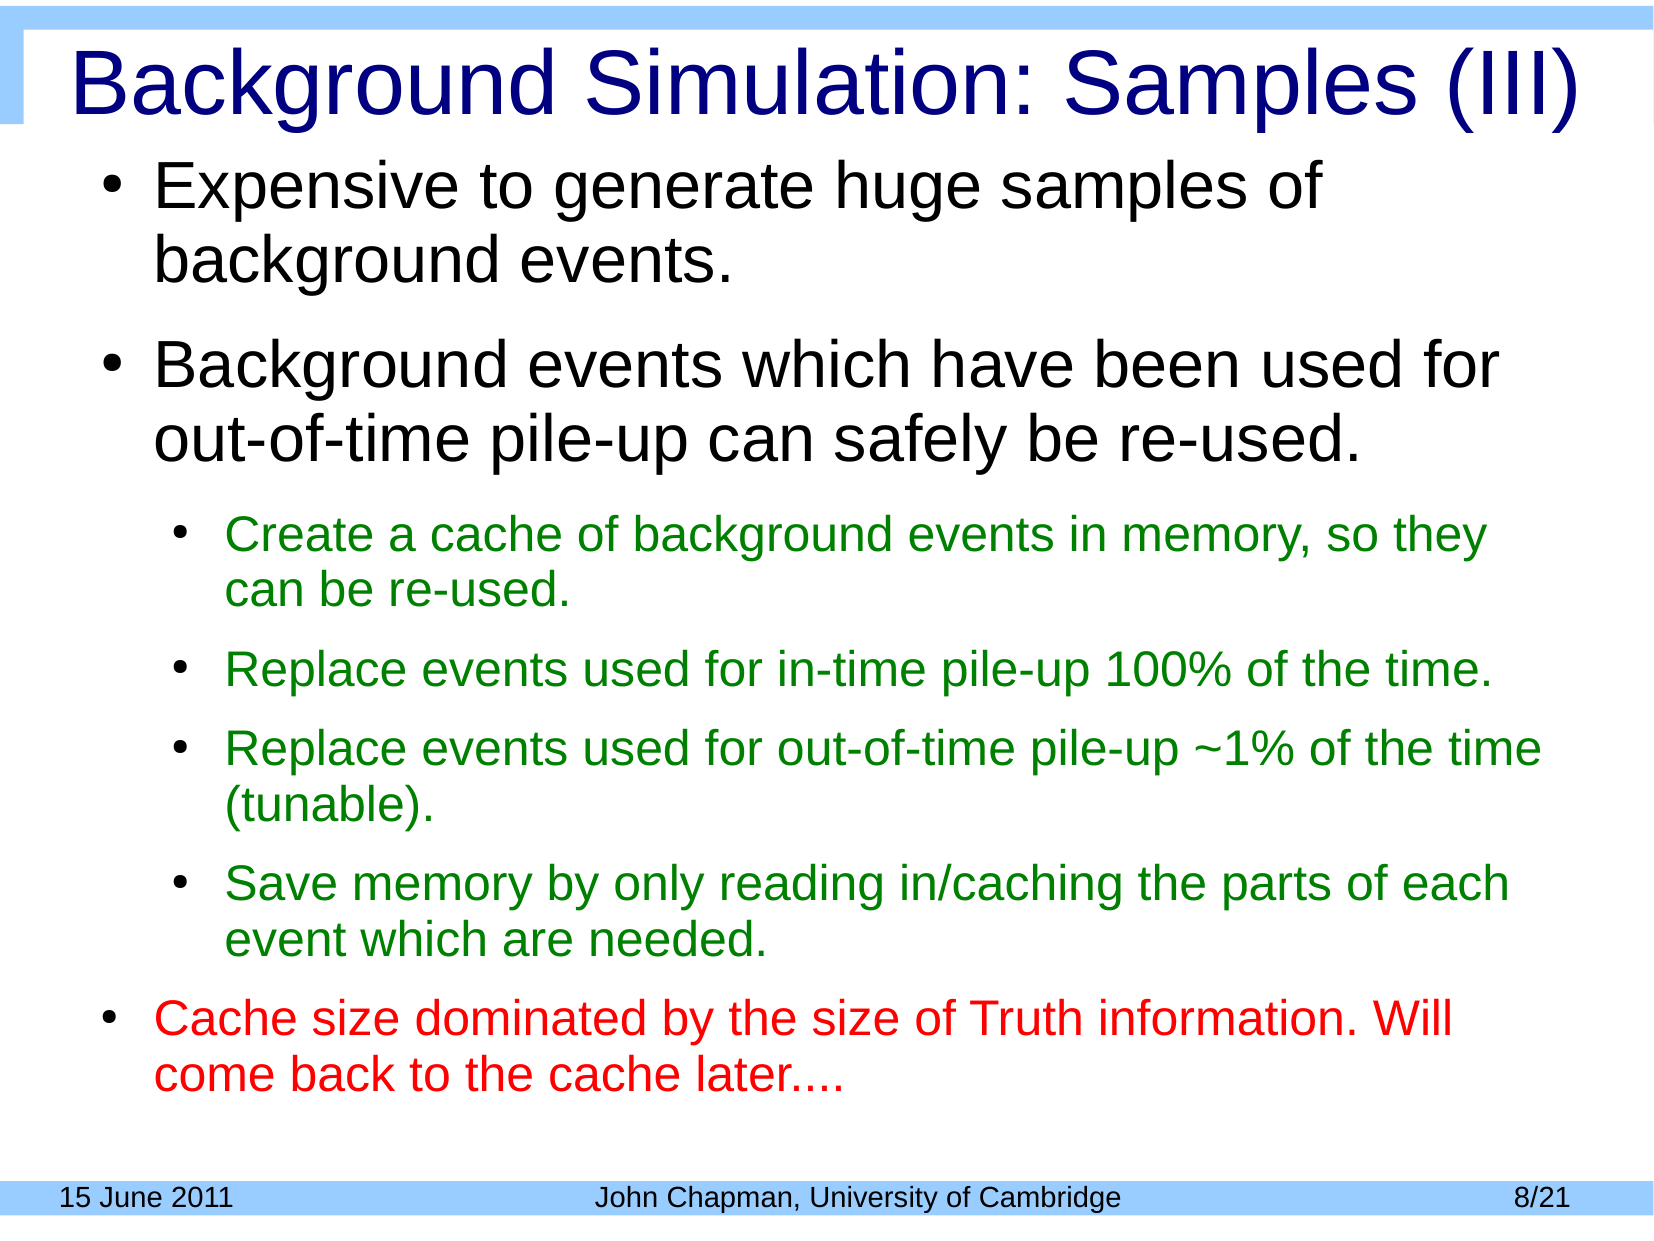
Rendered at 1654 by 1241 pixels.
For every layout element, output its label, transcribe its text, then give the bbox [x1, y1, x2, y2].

title Background Simulation: Samples (III) [0, 23, 1654, 142]
list Expensive to generate huge samples of background events. Background events which have been used for out-of-time pile-up can safely be re-used. Create a cache of background events in memory, so they can be re-used. Replace events used for in-time pile-up 100% of the time. Replace events used for out-of-time pile-up ~1% of the time (tunable). Save memory by only reading in/caching the parts of each event which are needed. Cache size dominated by the size of Truth information. Will come back to the cache later.... [82, 147, 1571, 1103]
